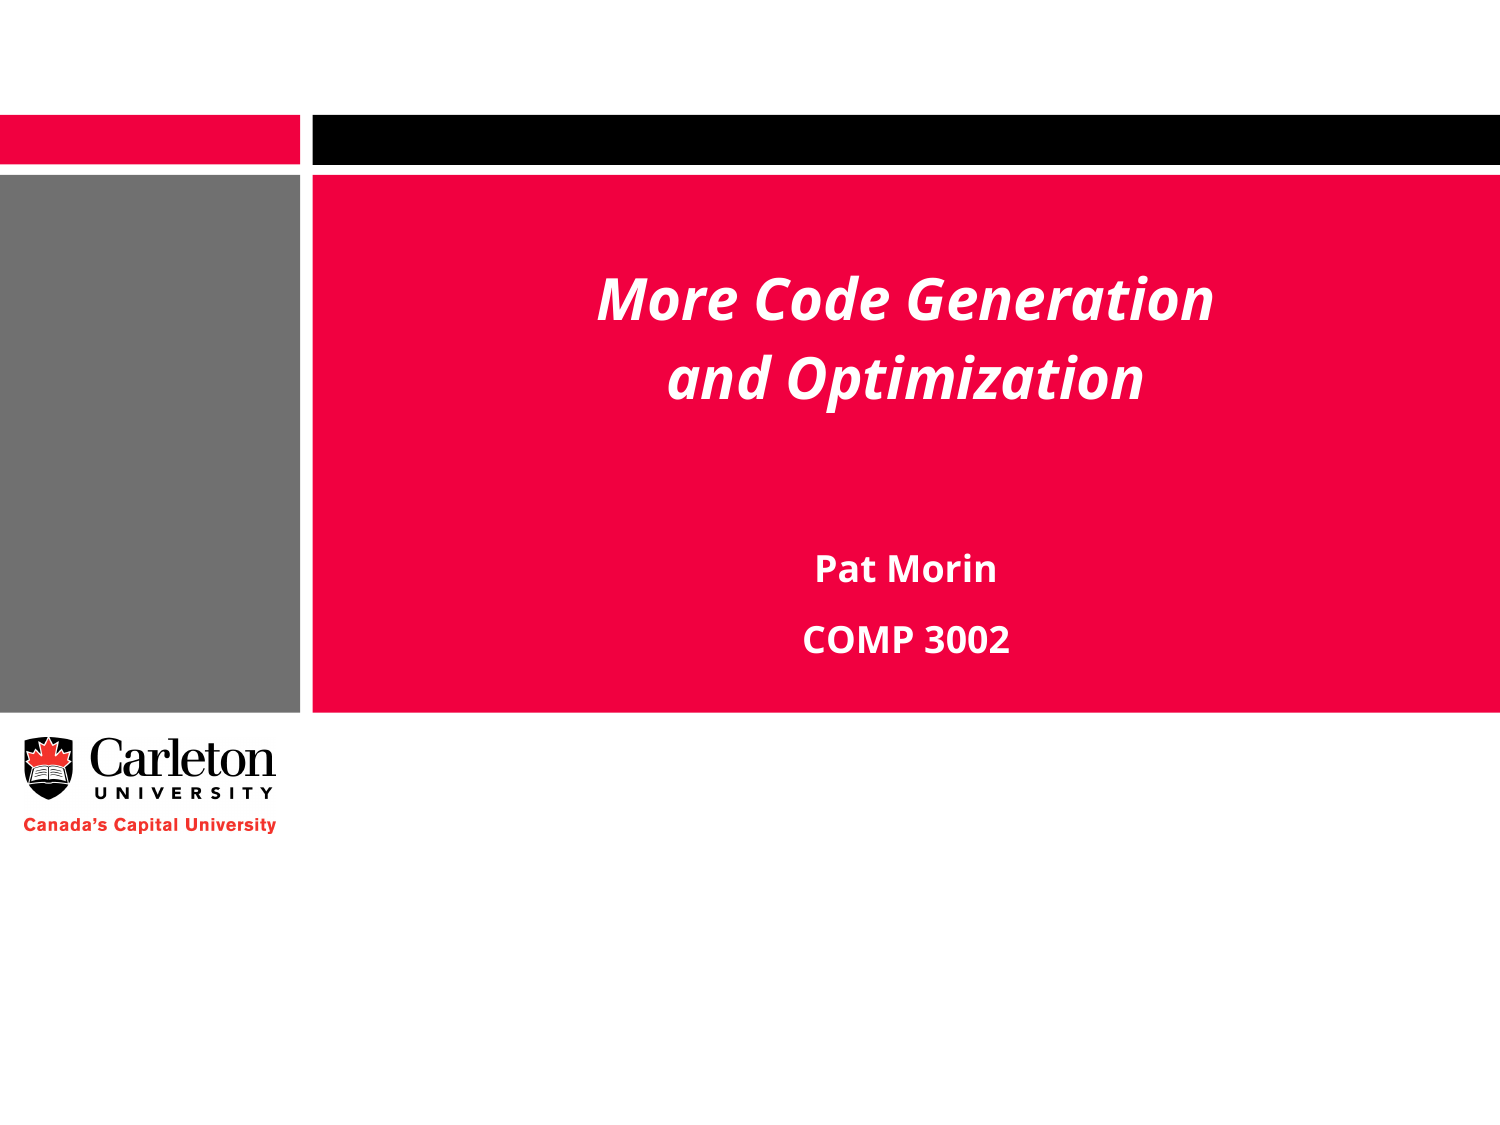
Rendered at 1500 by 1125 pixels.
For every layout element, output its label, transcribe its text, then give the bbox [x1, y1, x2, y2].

picture [24, 737, 276, 834]
subtitle Pat Morin COMP 3002 [312, 524, 1500, 713]
title More Code Generation and Optimization [312, 174, 1500, 501]
